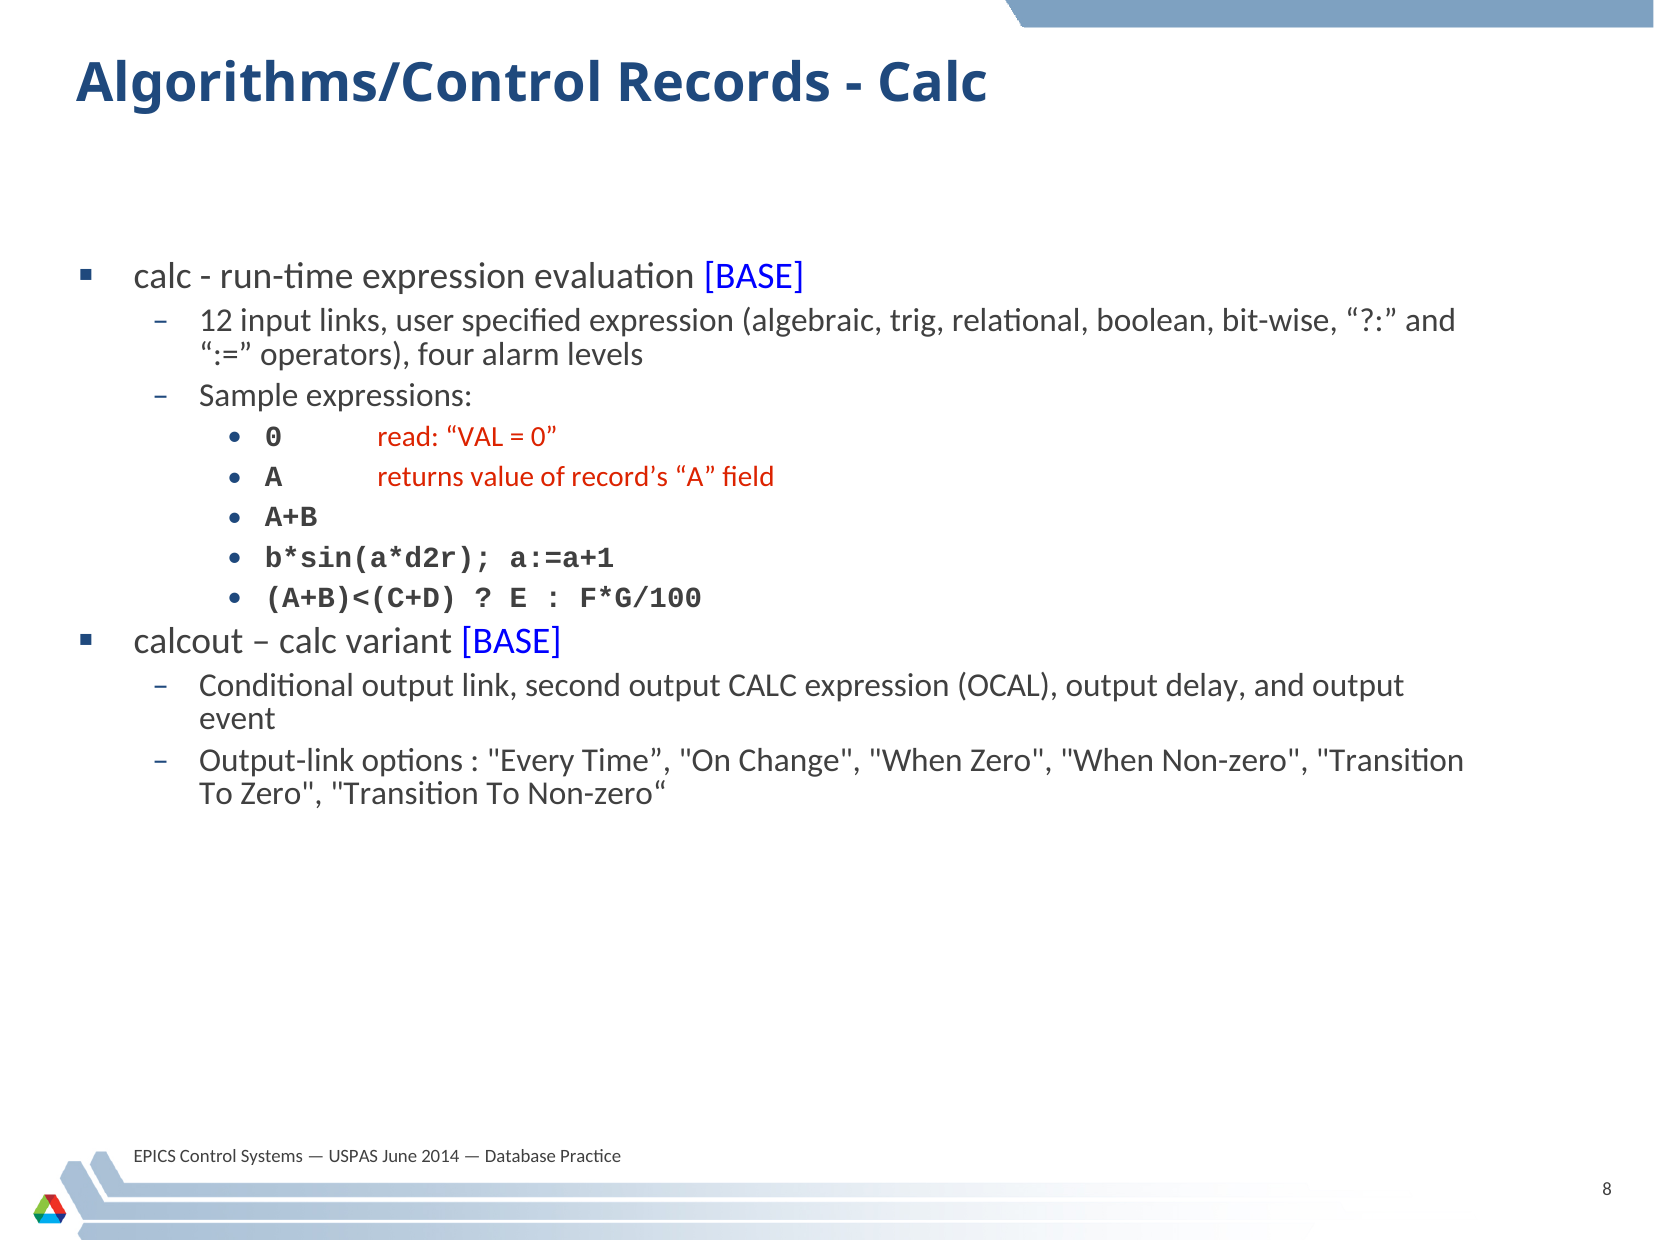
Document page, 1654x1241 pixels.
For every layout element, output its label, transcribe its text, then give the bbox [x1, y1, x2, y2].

picture [0, 0, 1654, 29]
list calc - run-time expression evaluation [BASE] 12 input links, user specified expression (algebraic, trig, relational, boolean, bit-wise, “?:” and “:=” operators), four alarm levels Sample expressions: 0 read: “VAL = 0” A returns value of record’s “A” field A+B b*sin(a*d2r); a:=a+1 (A+B)<(C+D) ? E : F*G/100 calcout – calc variant [BASE] Conditional output link, second output CALC expression (OCAL), output delay, and output event Output-link options : "Every Time”, "On Change", "When Zero", "When Non-zero", "Transition To Zero", "Transition To Non-zero“ [62, 253, 1498, 1003]
picture [0, 1143, 1654, 1240]
title Algorithms/Control Records - Calc [61, 51, 1500, 123]
